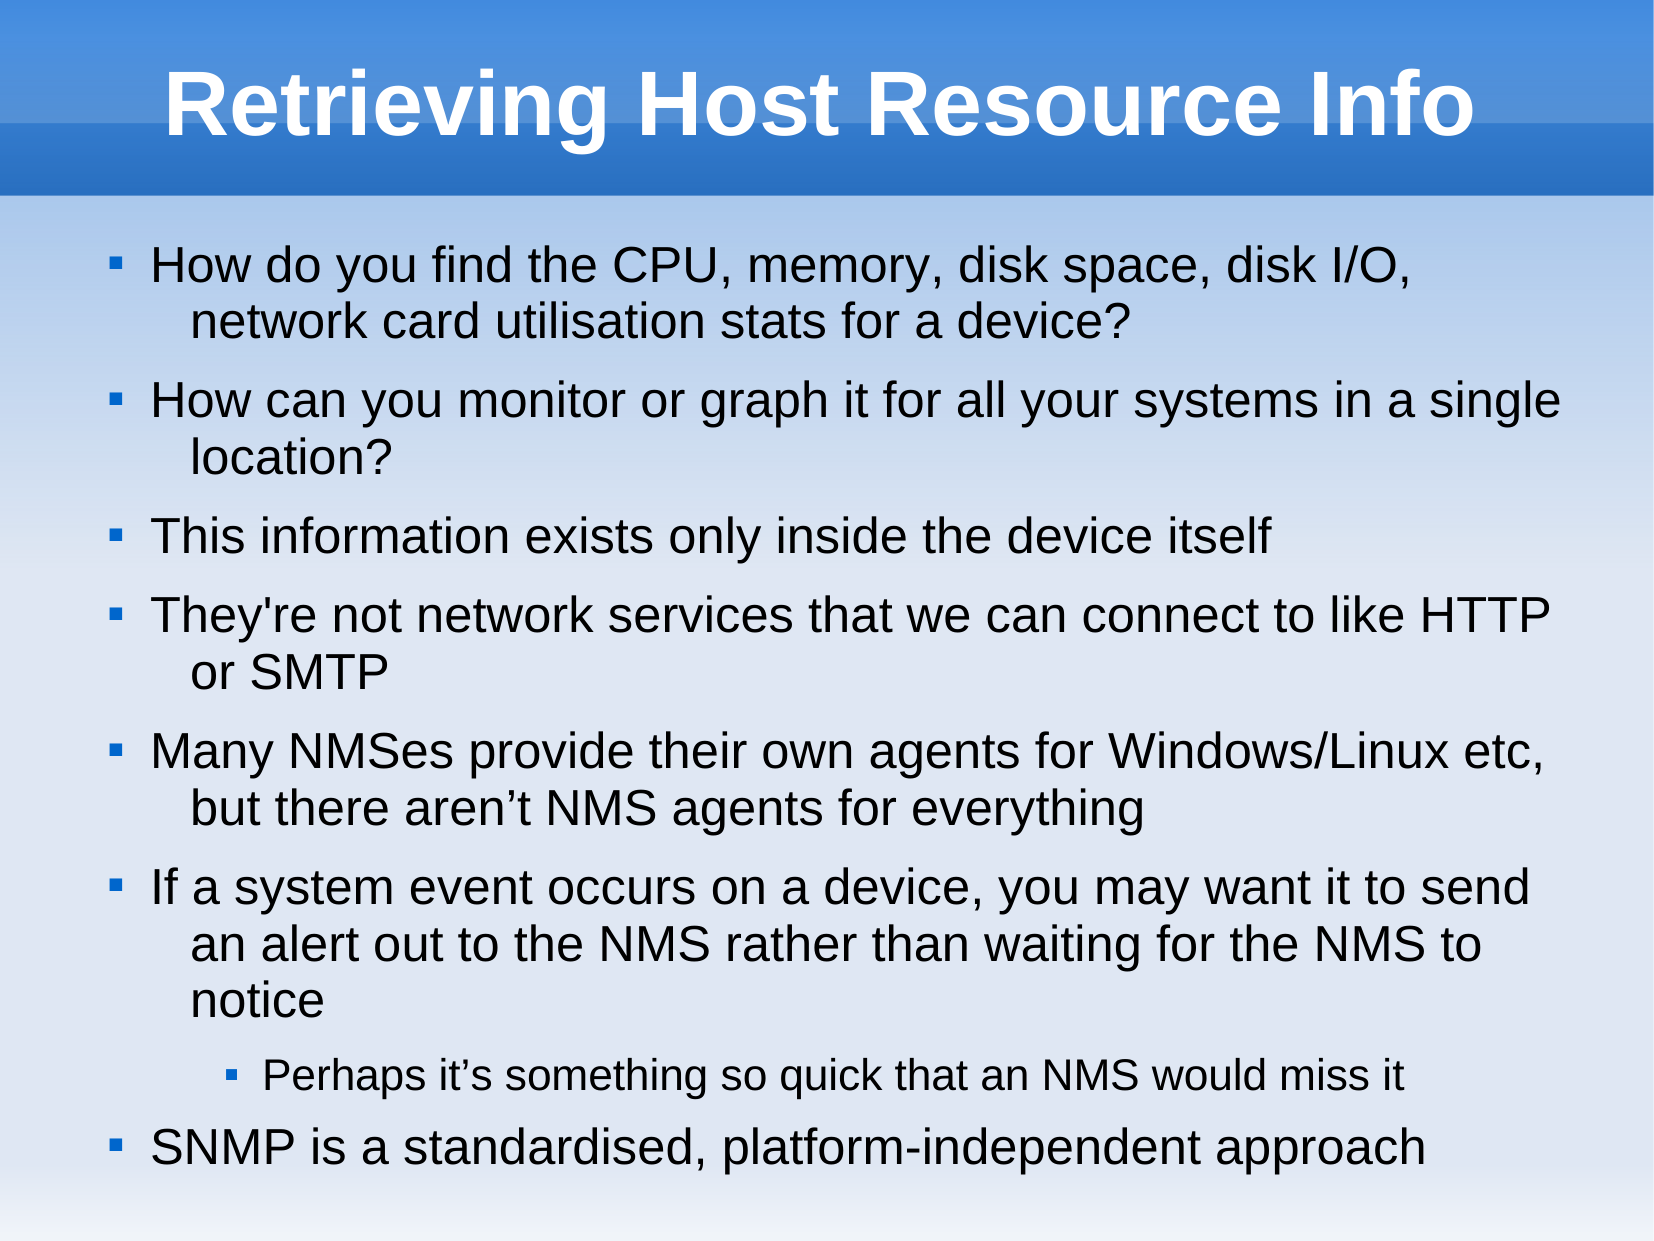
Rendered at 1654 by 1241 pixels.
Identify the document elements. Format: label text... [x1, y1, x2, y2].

list How do you find the CPU, memory, disk space, disk I/O, network card utilisation stats for a device? How can you monitor or graph it for all your systems in a single location? This information exists only inside the device itself They're not network services that we can connect to like HTTP or SMTP Many NMSes provide their own agents for Windows/Linux etc, but there aren’t NMS agents for everything If a system event occurs on a device, you may want it to send an alert out to the NMS rather than waiting for the NMS to notice Perhaps it’s something so quick that an NMS would miss it SNMP is a standardised, platform-independent approach [82, 236, 1571, 1182]
title Retrieving Host Resource Info [76, 0, 1565, 208]
picture [0, 0, 1654, 1241]
